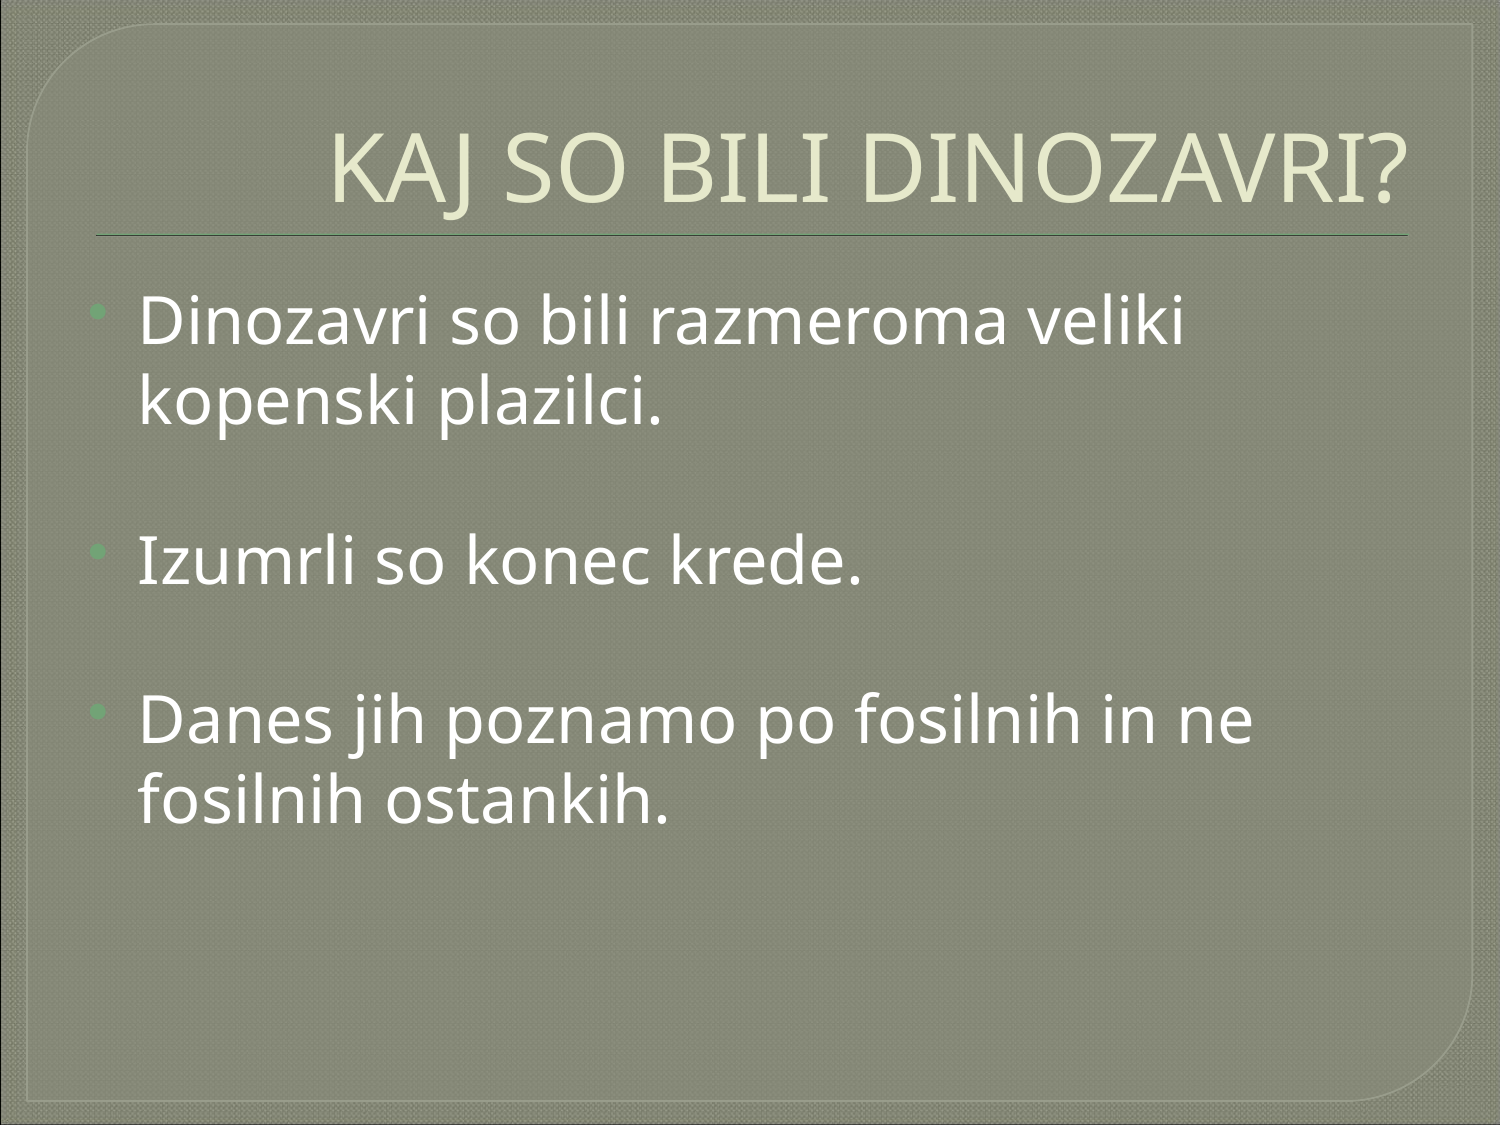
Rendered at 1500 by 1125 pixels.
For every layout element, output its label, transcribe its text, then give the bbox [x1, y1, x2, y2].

picture [0, 0, 1500, 1125]
title KAJ SO BILI DINOZAVRI? [75, 41, 1425, 230]
list Dinozavri so bili razmeroma veliki kopenski plazilci. Izumrli so konec krede. Danes jih poznamo po fosilnih in ne fosilnih ostankih. [75, 270, 1425, 1013]
